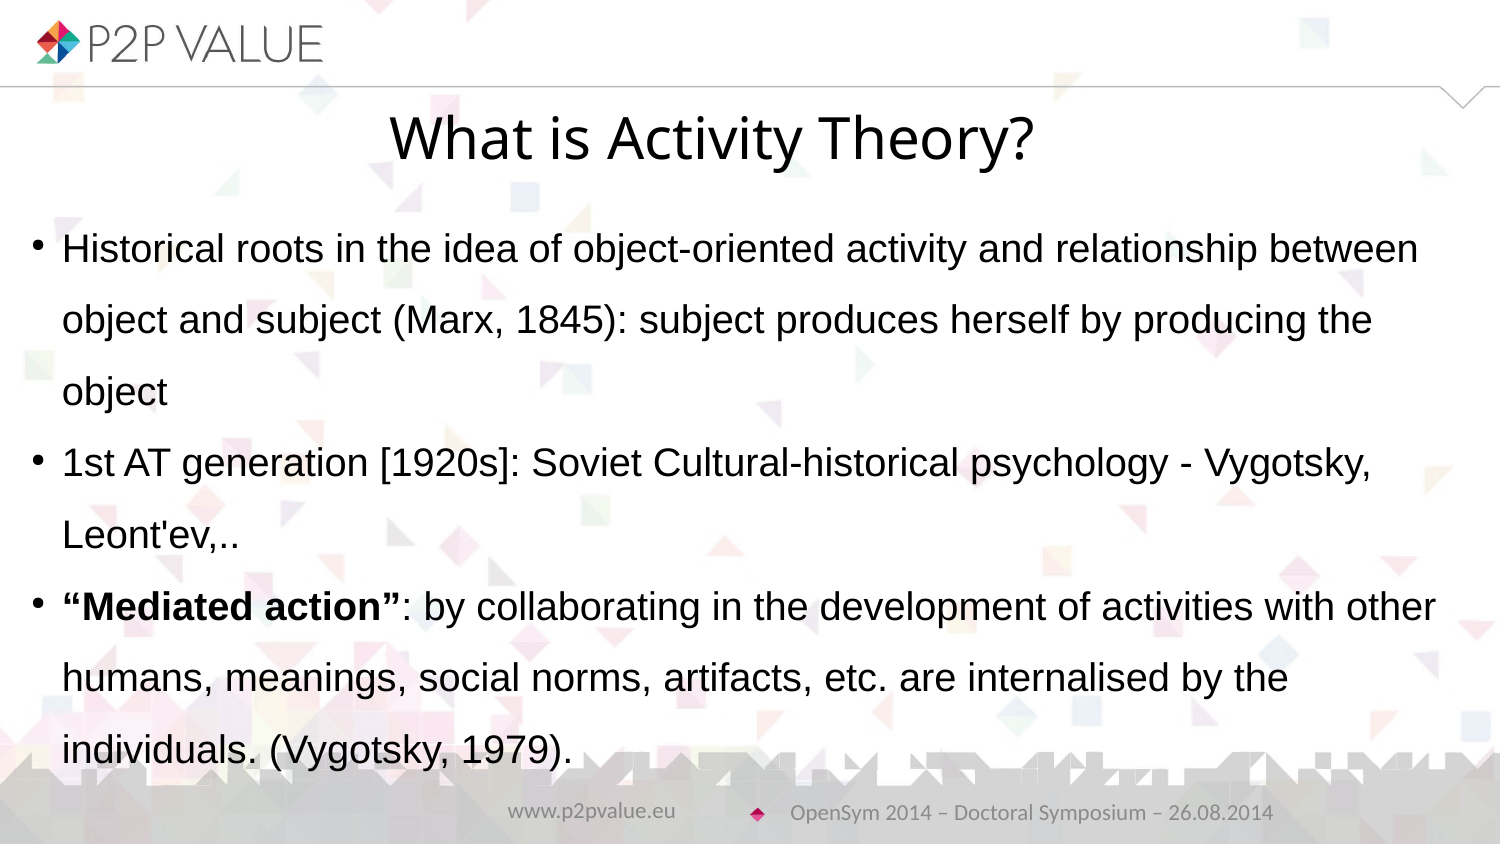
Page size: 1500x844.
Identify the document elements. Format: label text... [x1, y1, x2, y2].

title What is Activity Theory? [60, 92, 1366, 181]
text_box OpenSym 2014 – Doctoral Symposium – 26.08.2014 [777, 788, 1470, 834]
subtitle Historical roots in the idea of object-oriented activity and relationship between object and subject (Marx, 1845): subject produces herself by producing the object 1st AT generation [1920s]: Soviet Cultural-historical psychology - Vygotsky, Leont'ev,.. “Mediated action”: by collaborating in the development of activities with other humans, meanings, social norms, artifacts, etc. are internalised by the individuals. (Vygotsky, 1979). [17, 191, 1499, 781]
text_box www.p2pvalue.eu [501, 789, 720, 829]
picture [0, 0, 1500, 844]
